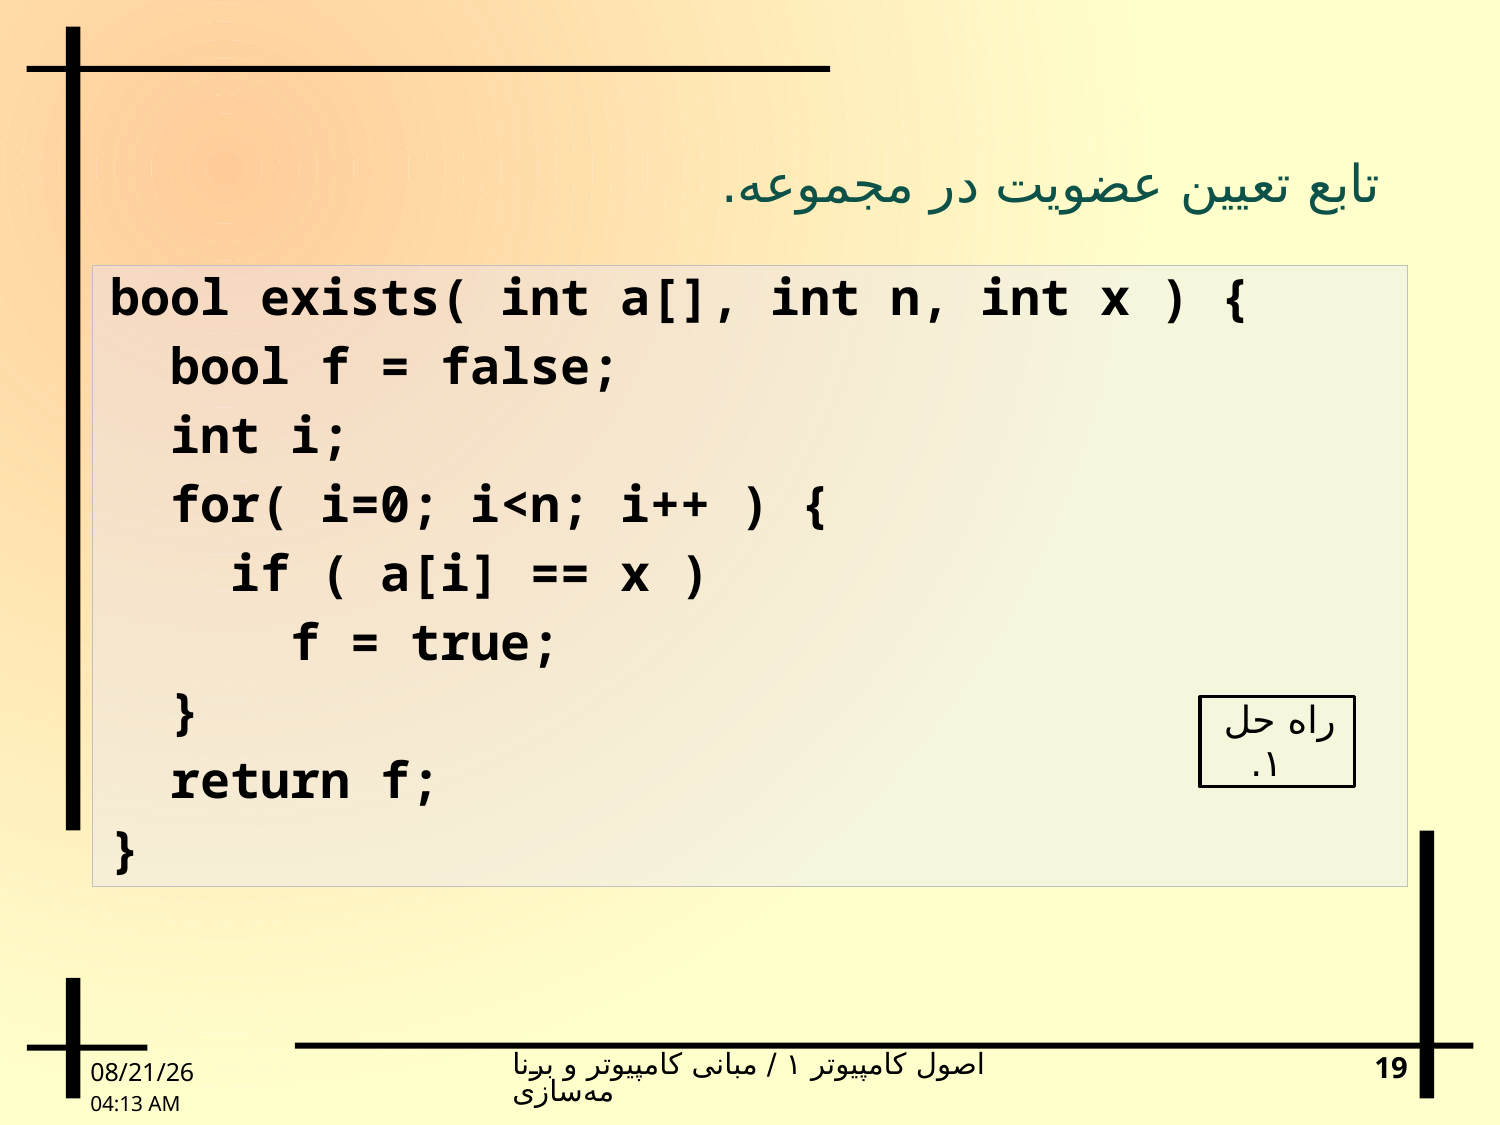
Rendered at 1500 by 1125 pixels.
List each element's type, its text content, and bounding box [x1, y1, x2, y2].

list راه حل ۱. [1200, 696, 1355, 762]
list تابع تعیین عضویت در مجموعه. [122, 154, 1434, 253]
text_box bool exists( int a[], int n, int x ) { bool f = false; int i; for( i=0; i<n; i++ ) { if ( a[i] == x ) f = true; } return f; } [92, 265, 1408, 887]
